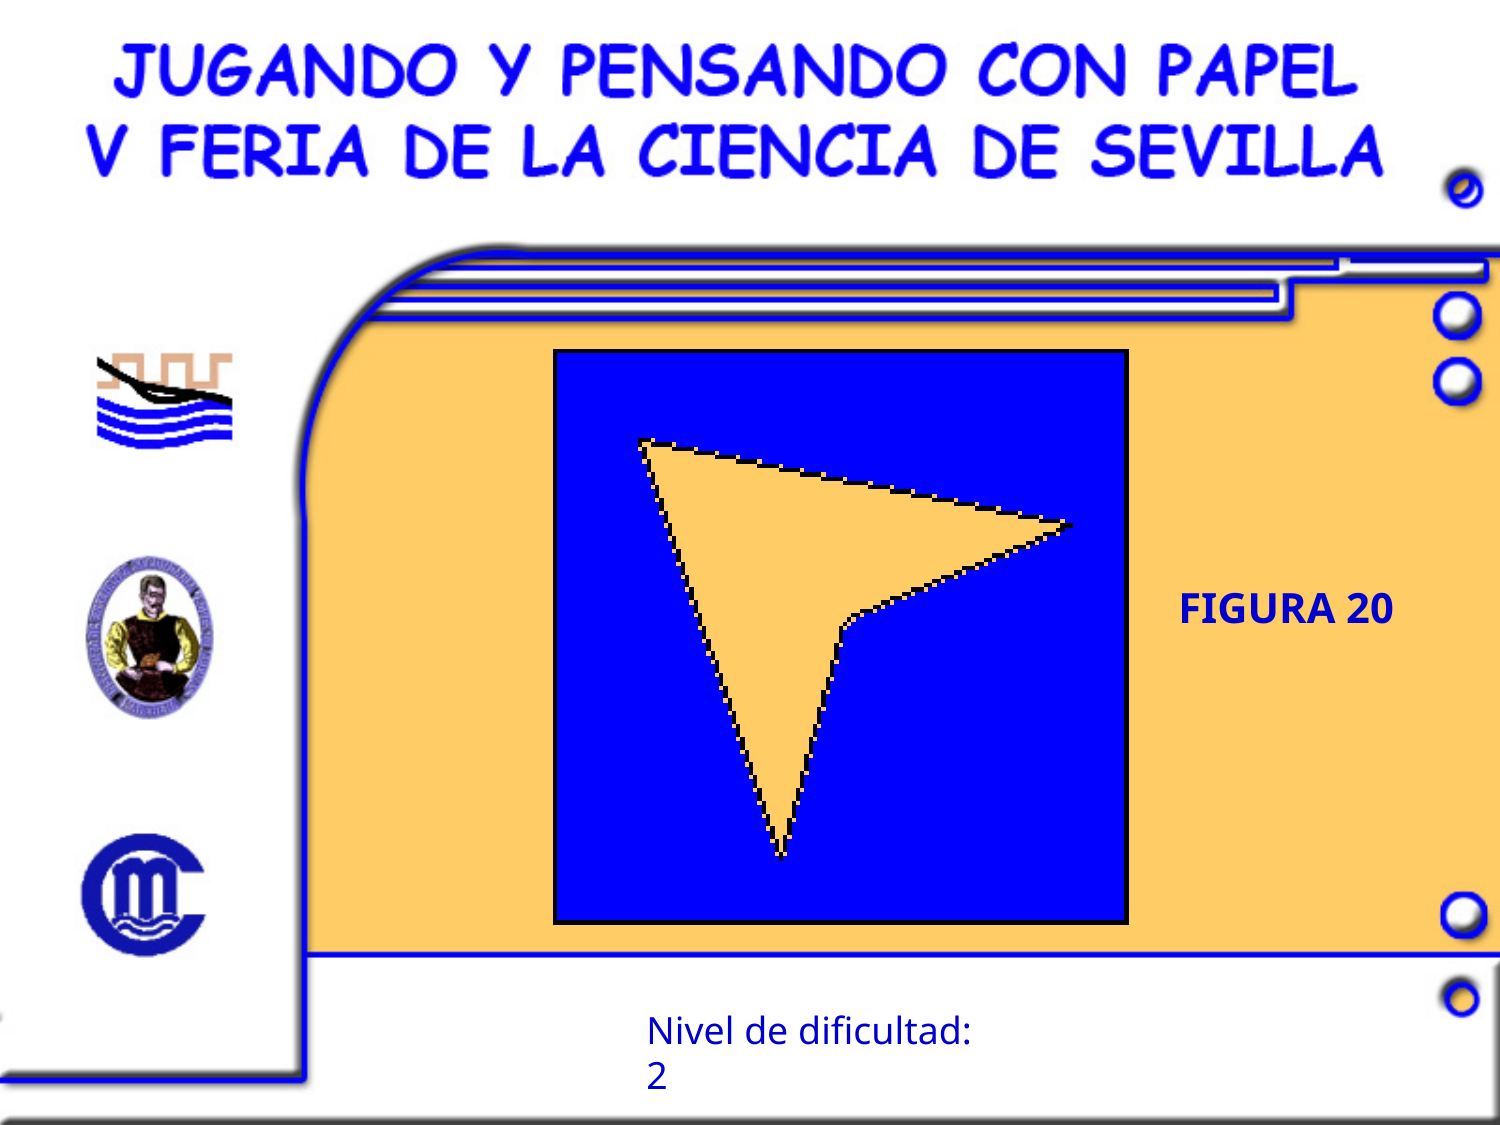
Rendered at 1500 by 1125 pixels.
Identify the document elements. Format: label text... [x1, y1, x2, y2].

text_box FIGURA 20 [1163, 574, 1424, 640]
picture [0, 0, 1500, 1125]
text_box Nivel de dificultad: 2 [631, 999, 998, 1105]
